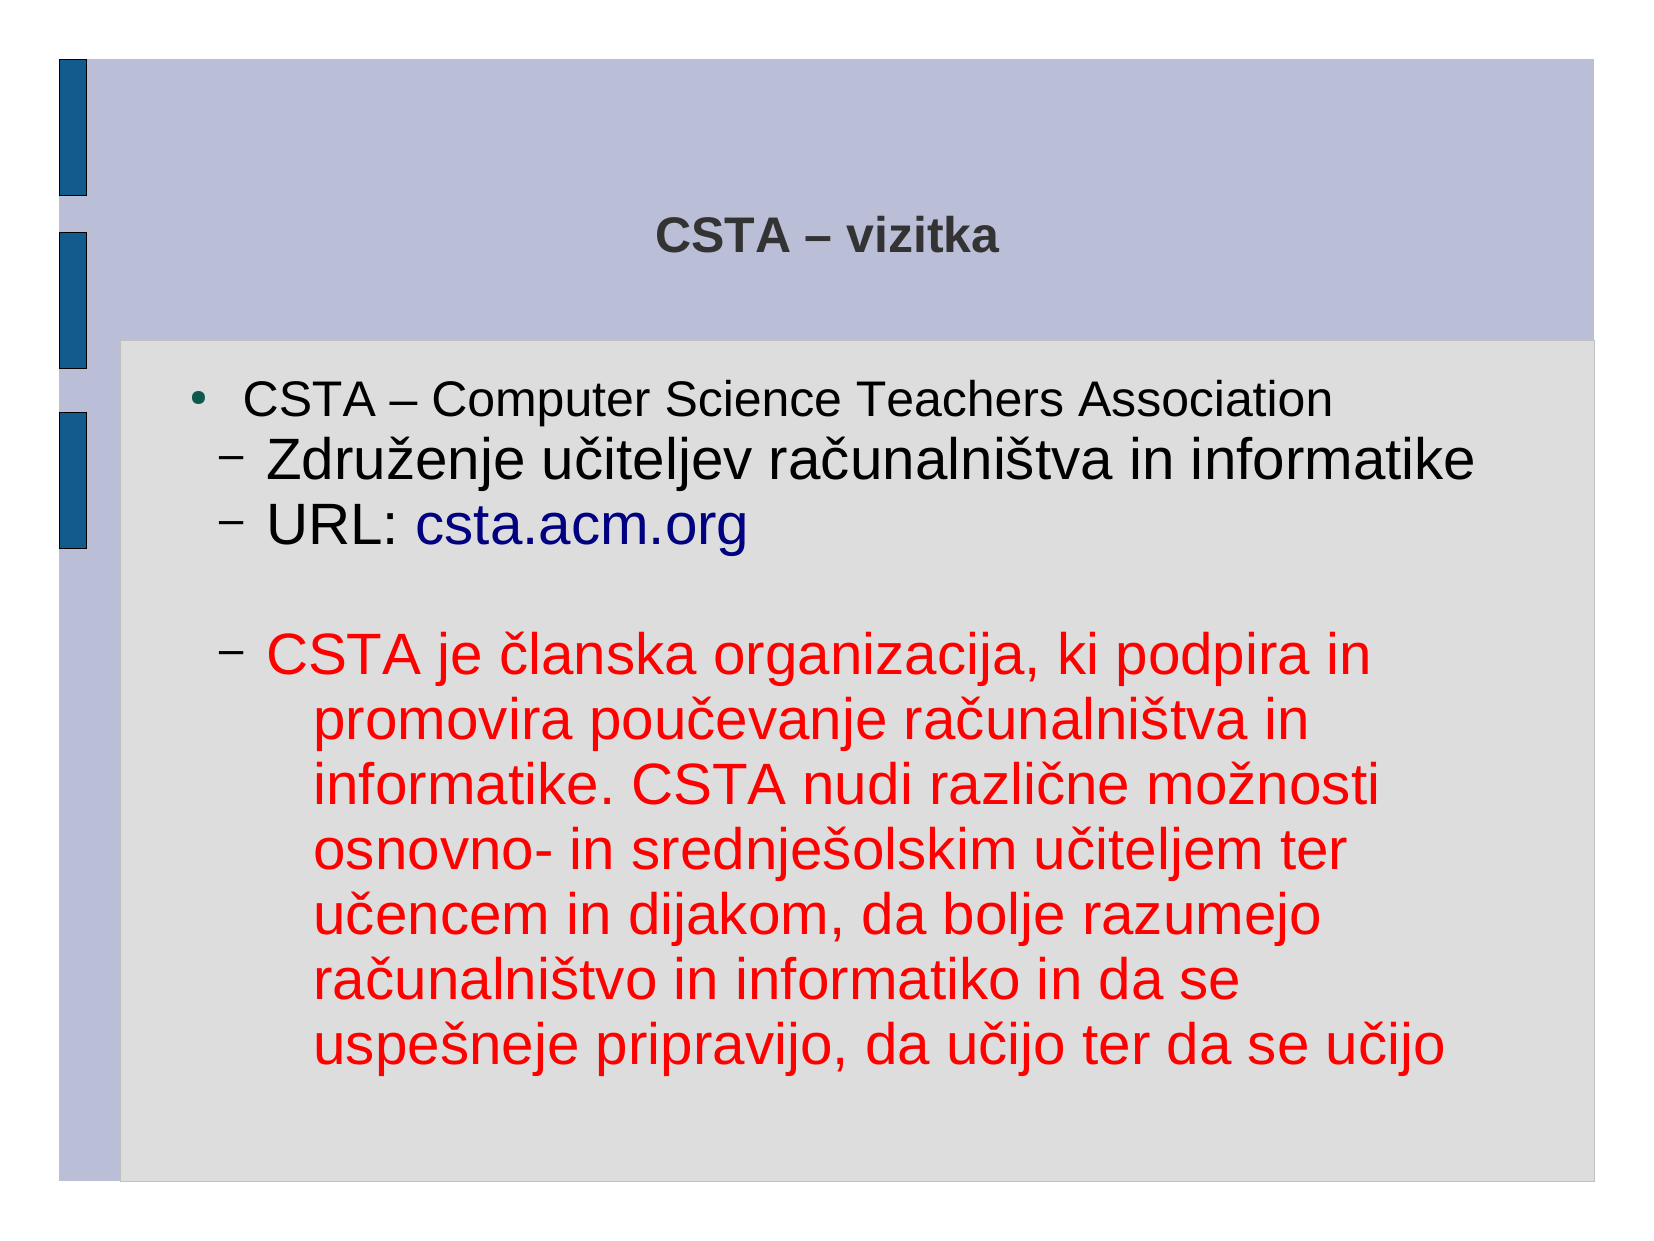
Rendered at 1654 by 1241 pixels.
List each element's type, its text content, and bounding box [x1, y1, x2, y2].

title CSTA – vizitka [171, 141, 1484, 329]
list CSTA – Computer Science Teachers Association Združenje učiteljev računalništva in informatike URL: csta.acm.org CSTA je članska organizacija, ki podpira in promovira poučevanje računalništva in informatike. CSTA nudi različne možnosti osnovno- in srednješolskim učiteljem ter učencem in dijakom, da bolje razumejo računalništvo in informatiko in da se uspešneje pripravijo, da učijo ter da se učijo [171, 370, 1484, 1078]
